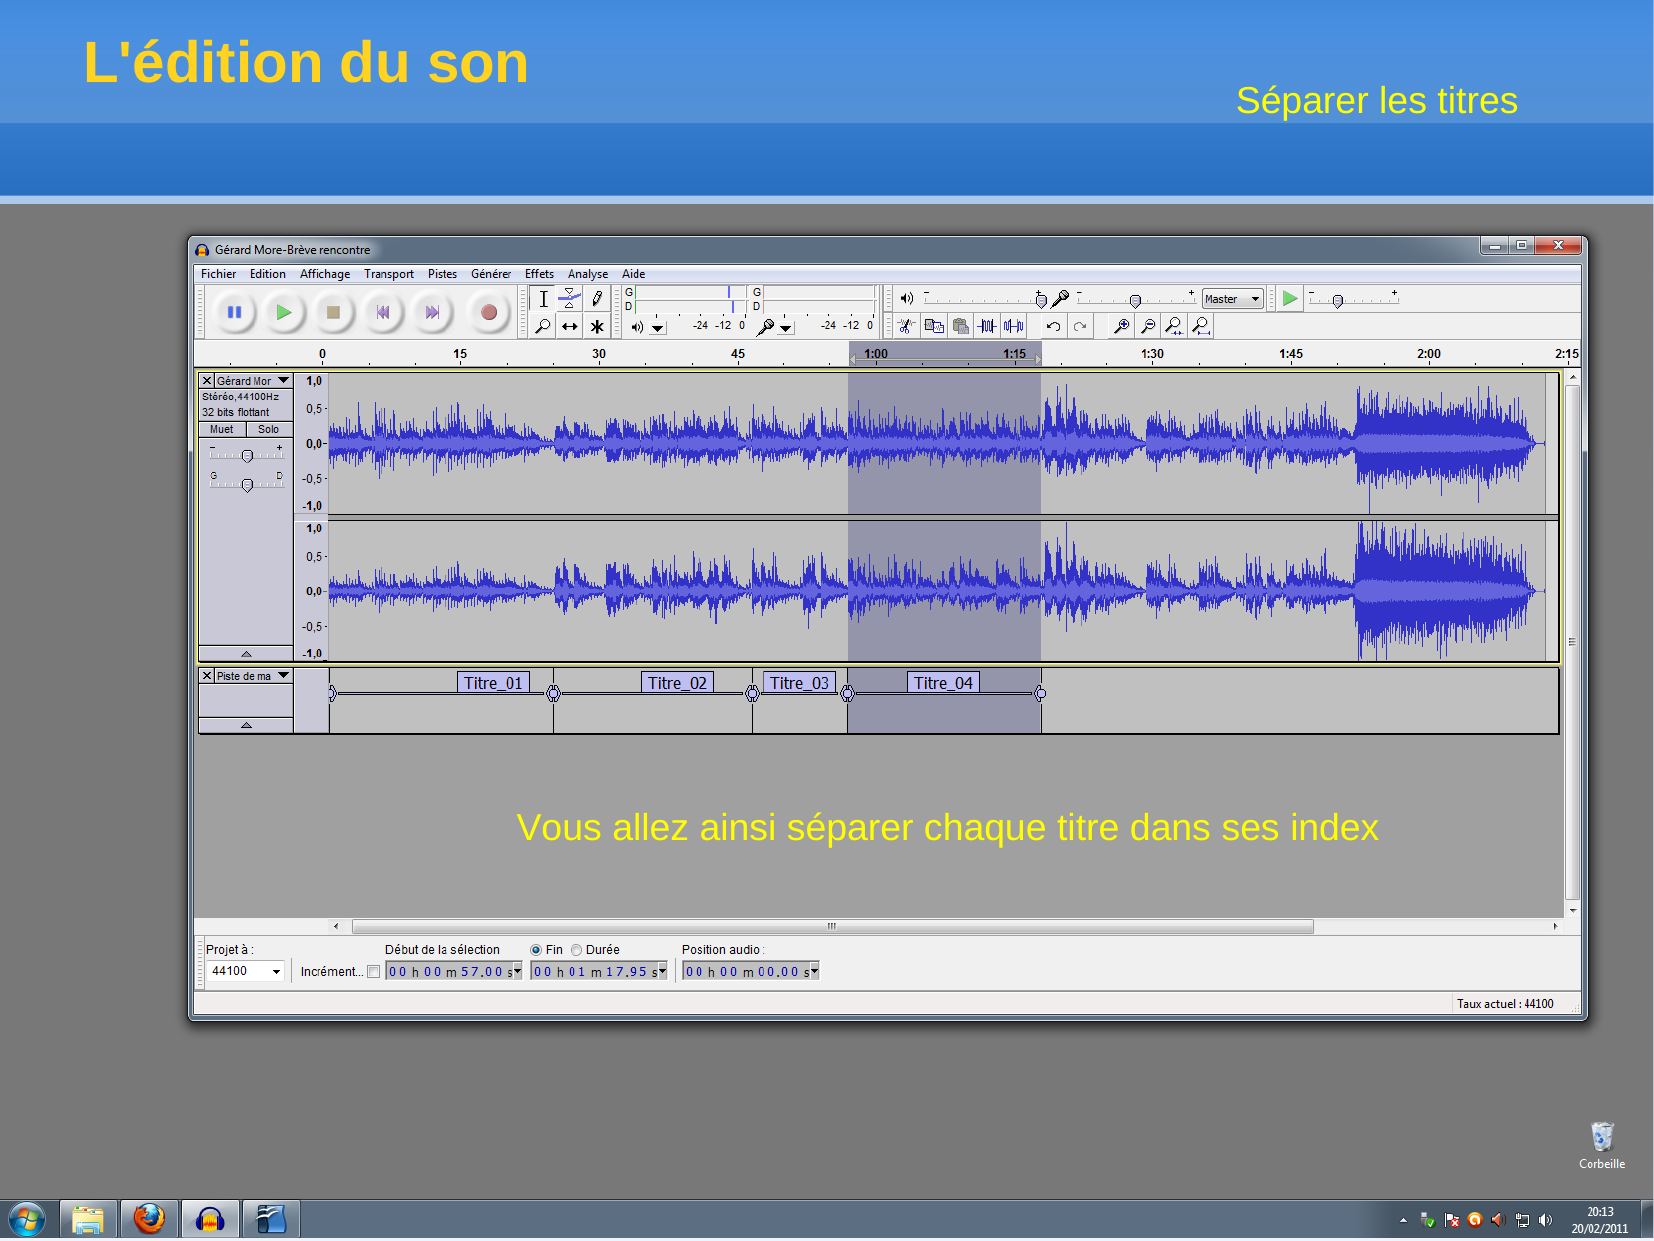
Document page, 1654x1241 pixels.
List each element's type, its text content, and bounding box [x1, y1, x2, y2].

picture [0, 0, 1654, 1238]
title L'édition du son [6, 17, 609, 107]
text_box Vous allez ainsi séparer chaque titre dans ses index [501, 799, 1395, 857]
text_box Séparer les titres [1210, 29, 1654, 129]
